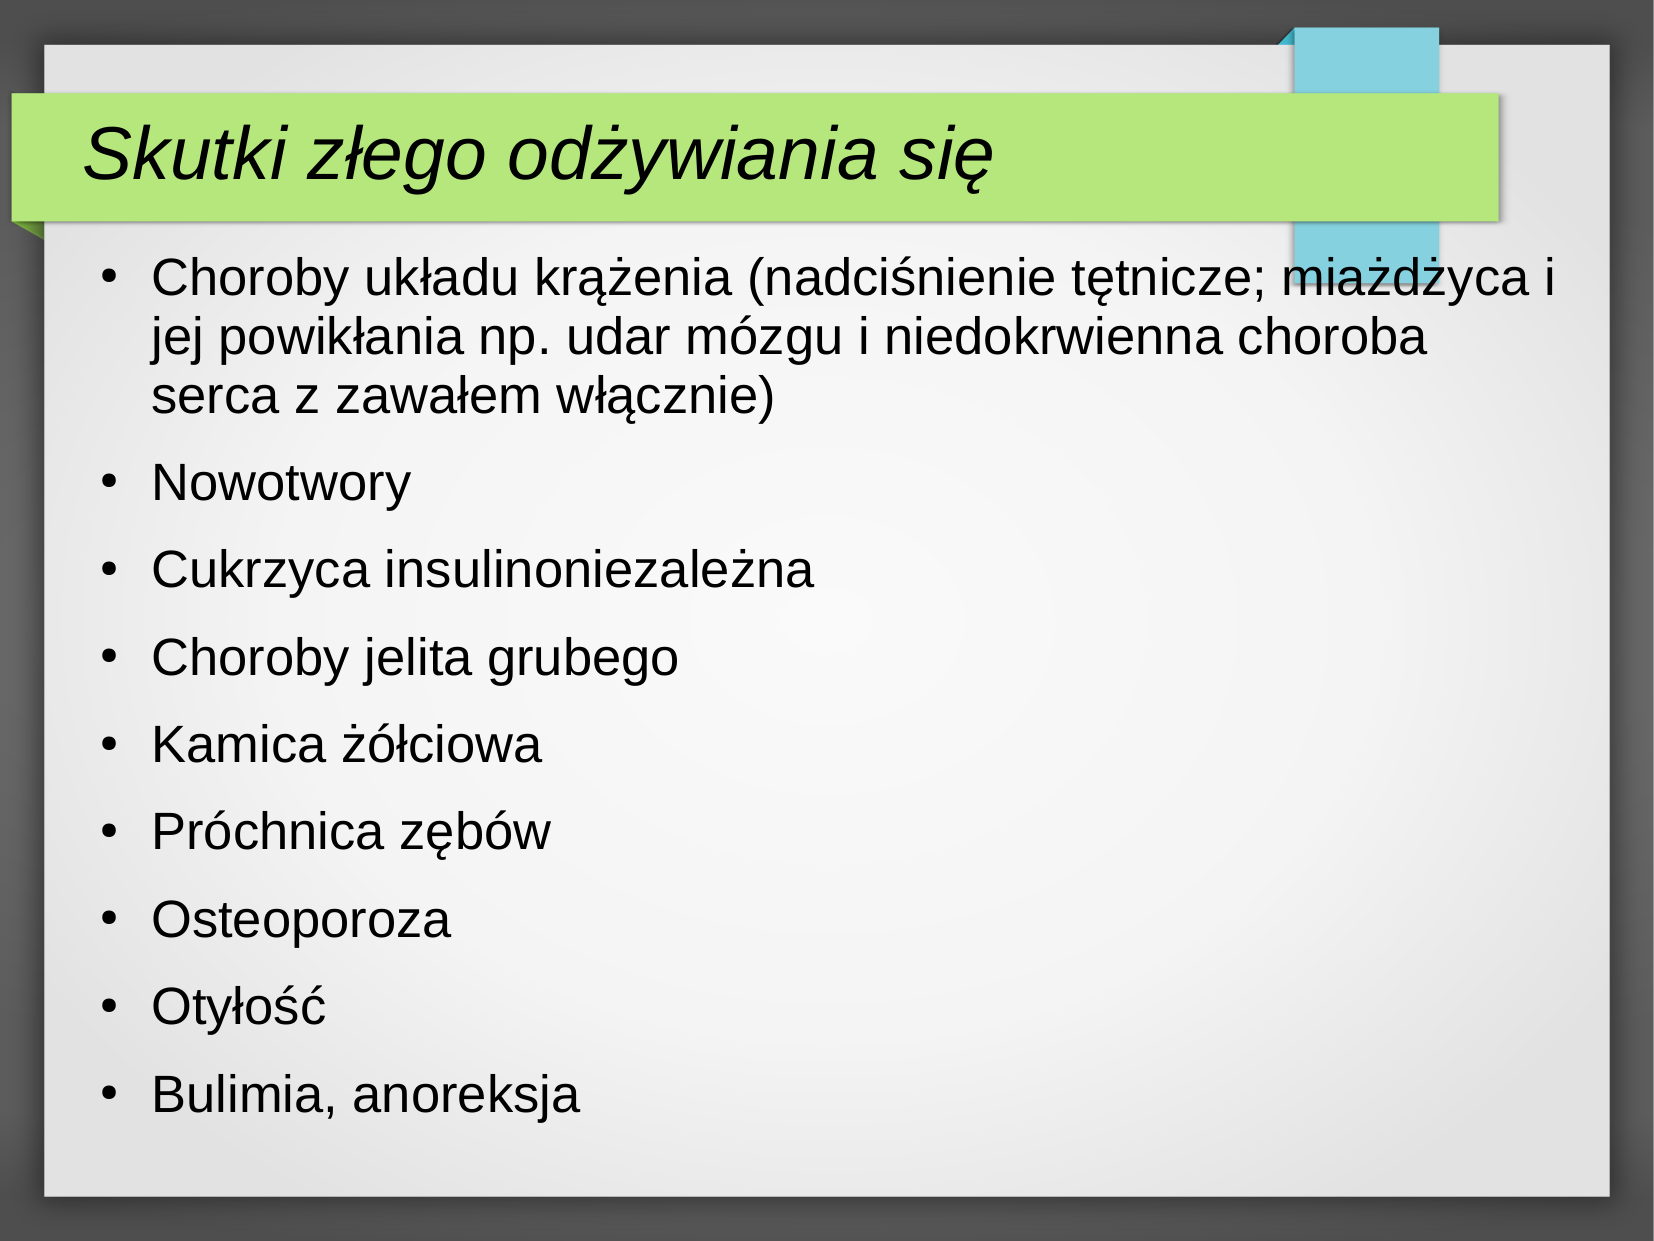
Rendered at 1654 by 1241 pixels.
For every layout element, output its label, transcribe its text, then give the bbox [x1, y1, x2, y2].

list Choroby układu krążenia (nadciśnienie tętnicze; miażdżyca i jej powikłania np. udar mózgu i niedokrwienna choroba serca z zawałem włącznie) Nowotwory Cukrzyca insulinoniezależna Choroby jelita grubego Kamica żółciowa Próchnica zębów Osteoporoza Otyłość Bulimia, anoreksja [82, 248, 1571, 1134]
picture [0, 0, 1654, 1241]
title Skutki złego odżywiania się [82, 94, 1264, 213]
